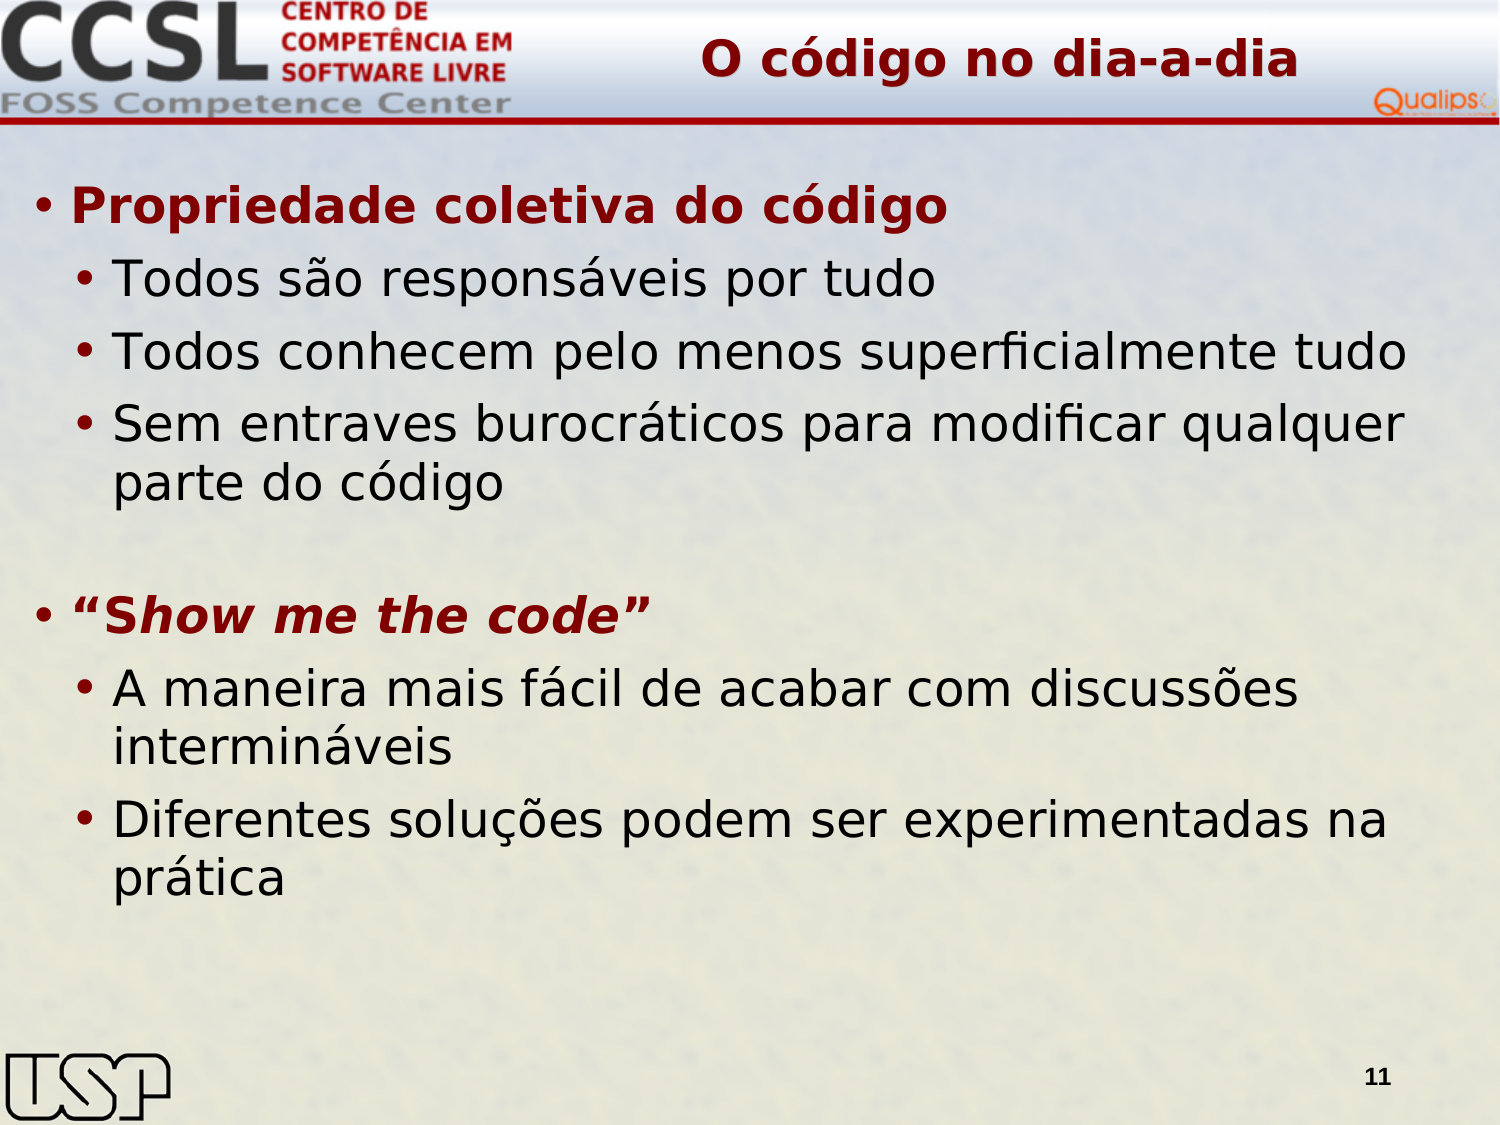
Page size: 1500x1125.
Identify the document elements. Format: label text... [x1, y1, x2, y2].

title O código no dia-a-dia [501, 0, 1500, 119]
picture [0, 0, 1500, 1125]
list Propriedade coletiva do código Todos são responsáveis por tudo Todos conhecem pelo menos superficialmente tudo Sem entraves burocráticos para modificar qualquer parte do código “Show me the code” A maneira mais fácil de acabar com discussões intermináveis Diferentes soluções podem ser experimentadas na prática [29, 177, 1468, 908]
